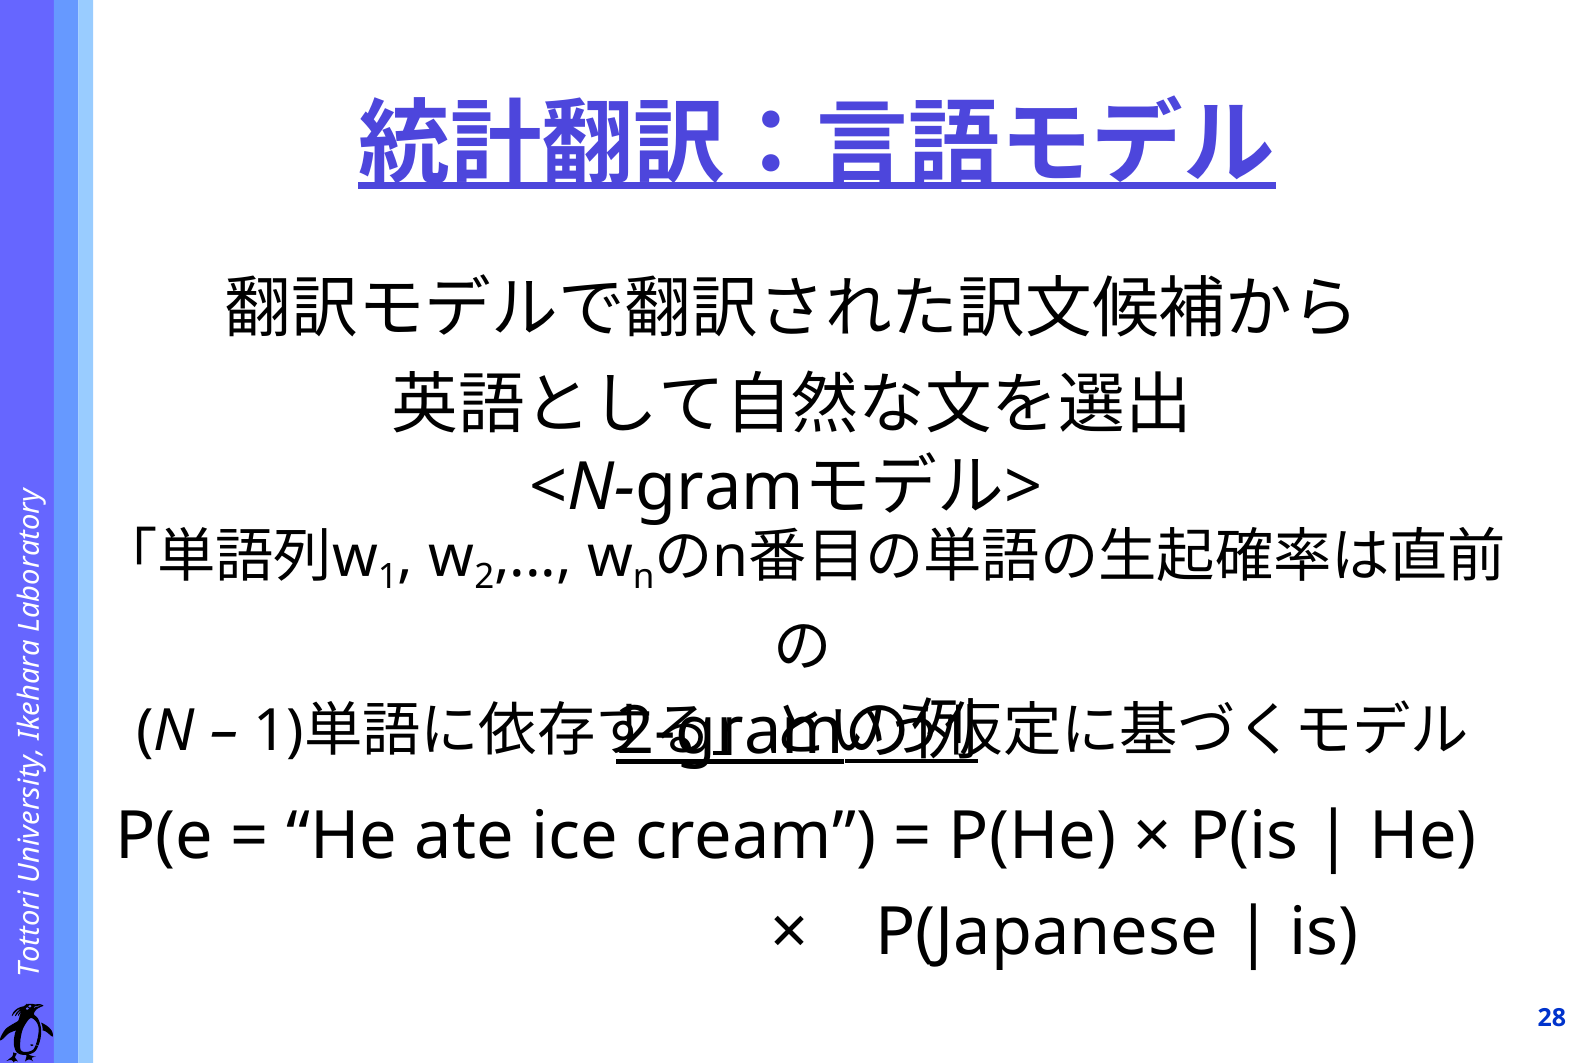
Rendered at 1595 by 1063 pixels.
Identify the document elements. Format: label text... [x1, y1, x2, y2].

text_box 翻訳モデルで翻訳された訳文候補から 英語として自然な文を選出 [48, 246, 1536, 443]
title 統計翻訳：言語モデル [92, 24, 1542, 247]
text_box 2-gramの例 [106, 668, 1488, 776]
text_box <N-gramモデル> [95, 424, 1477, 501]
text_box P(e = “He ate ice cream”) = P(He) × P(is | He) × P(Japanese | is) [53, 688, 1541, 1063]
text_box 「単語列w1, w2,..., wnのn番目の単語の生起確率は直前の (N – 1)単語に依存する」という仮定に基づくモデル [59, 501, 1547, 680]
